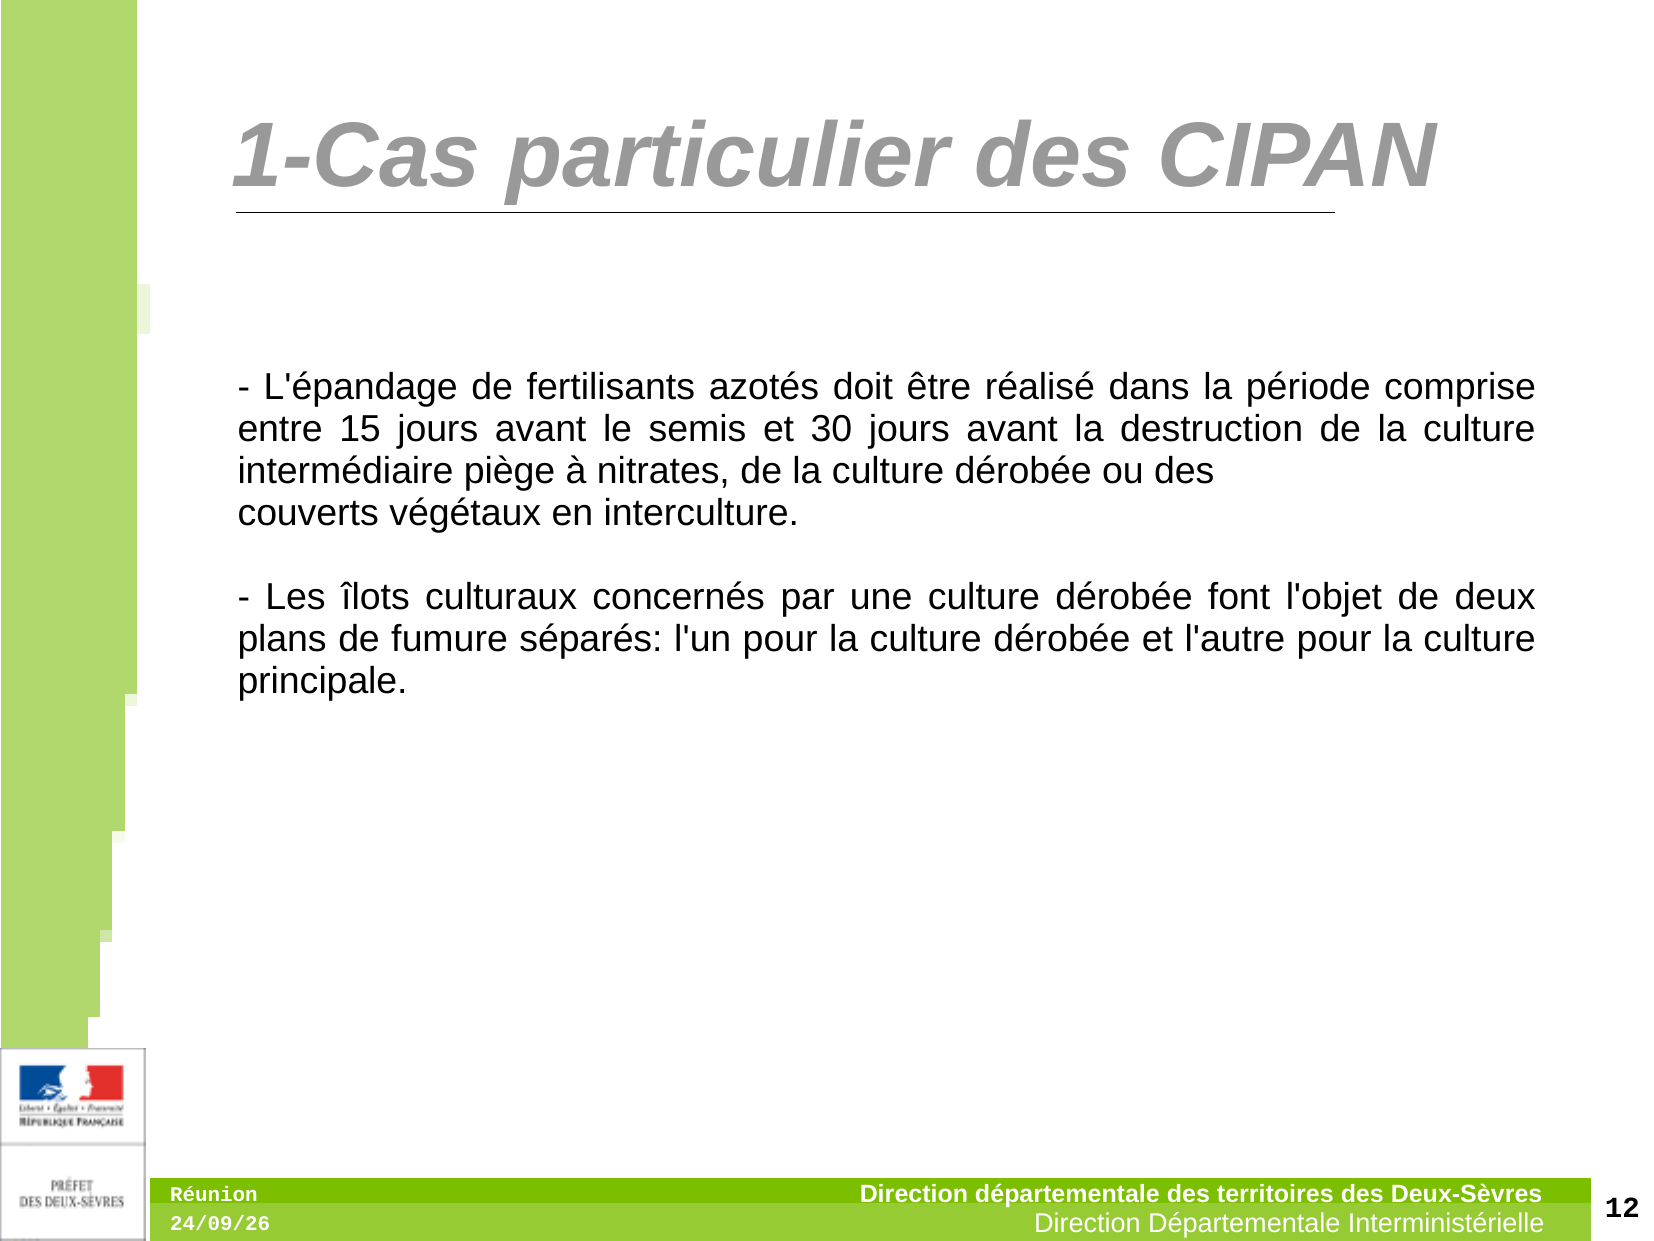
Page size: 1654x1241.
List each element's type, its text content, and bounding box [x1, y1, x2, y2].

picture [0, 0, 1654, 1241]
text_box 1-Cas particulier des CIPAN [231, 103, 1508, 207]
text_box - L'épandage de fertilisants azotés doit être réalisé dans la période comprise entre 15 jours avant le semis et 30 jours avant la destruction de la culture intermédiaire piège à nitrates, de la culture dérobée ou des couverts végétaux en interculture. - Les îlots culturaux concernés par une culture dérobée font l'objet de deux plans de fumure séparés: l'un pour la culture dérobée et l'autre pour la culture principale. [222, 358, 1551, 710]
